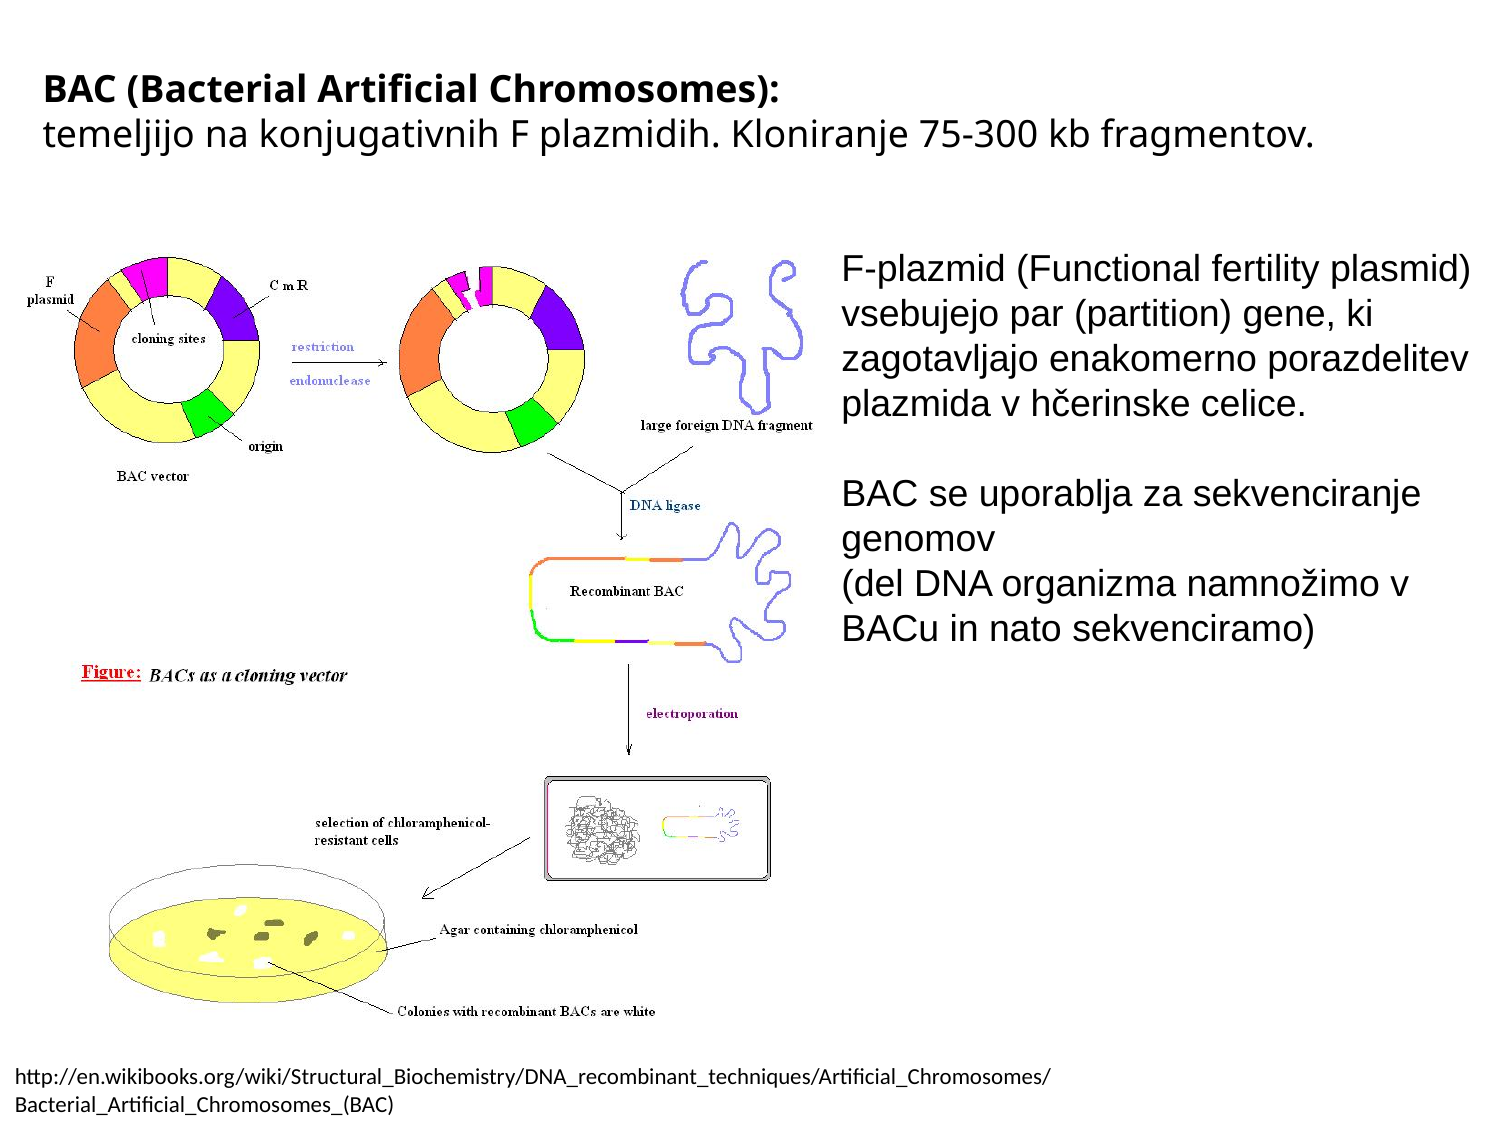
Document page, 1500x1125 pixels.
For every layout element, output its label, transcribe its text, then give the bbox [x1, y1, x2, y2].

text_box BAC (Bacterial Artificial Chromosomes): temeljijo na konjugativnih F plazmidih. Kloniranje 75-300 kb fragmentov. [27, 58, 1500, 163]
text_box F-plazmid (Functional fertility plasmid) vsebujejo par (partition) gene, ki zagotavljajo enakomerno porazdelitev plazmida v hčerinske celice. BAC se uporablja za sekvenciranje genomov (del DNA organizma namnožimo v BACu in nato sekvenciramo) [826, 236, 1500, 702]
text_box http://en.wikibooks.org/wiki/Structural_Biochemistry/DNA_recombinant_techniques/Artificial_Chromosomes/Bacterial_Artificial_Chromosomes_(BAC) [0, 1054, 1125, 1124]
picture [27, 194, 844, 1034]
